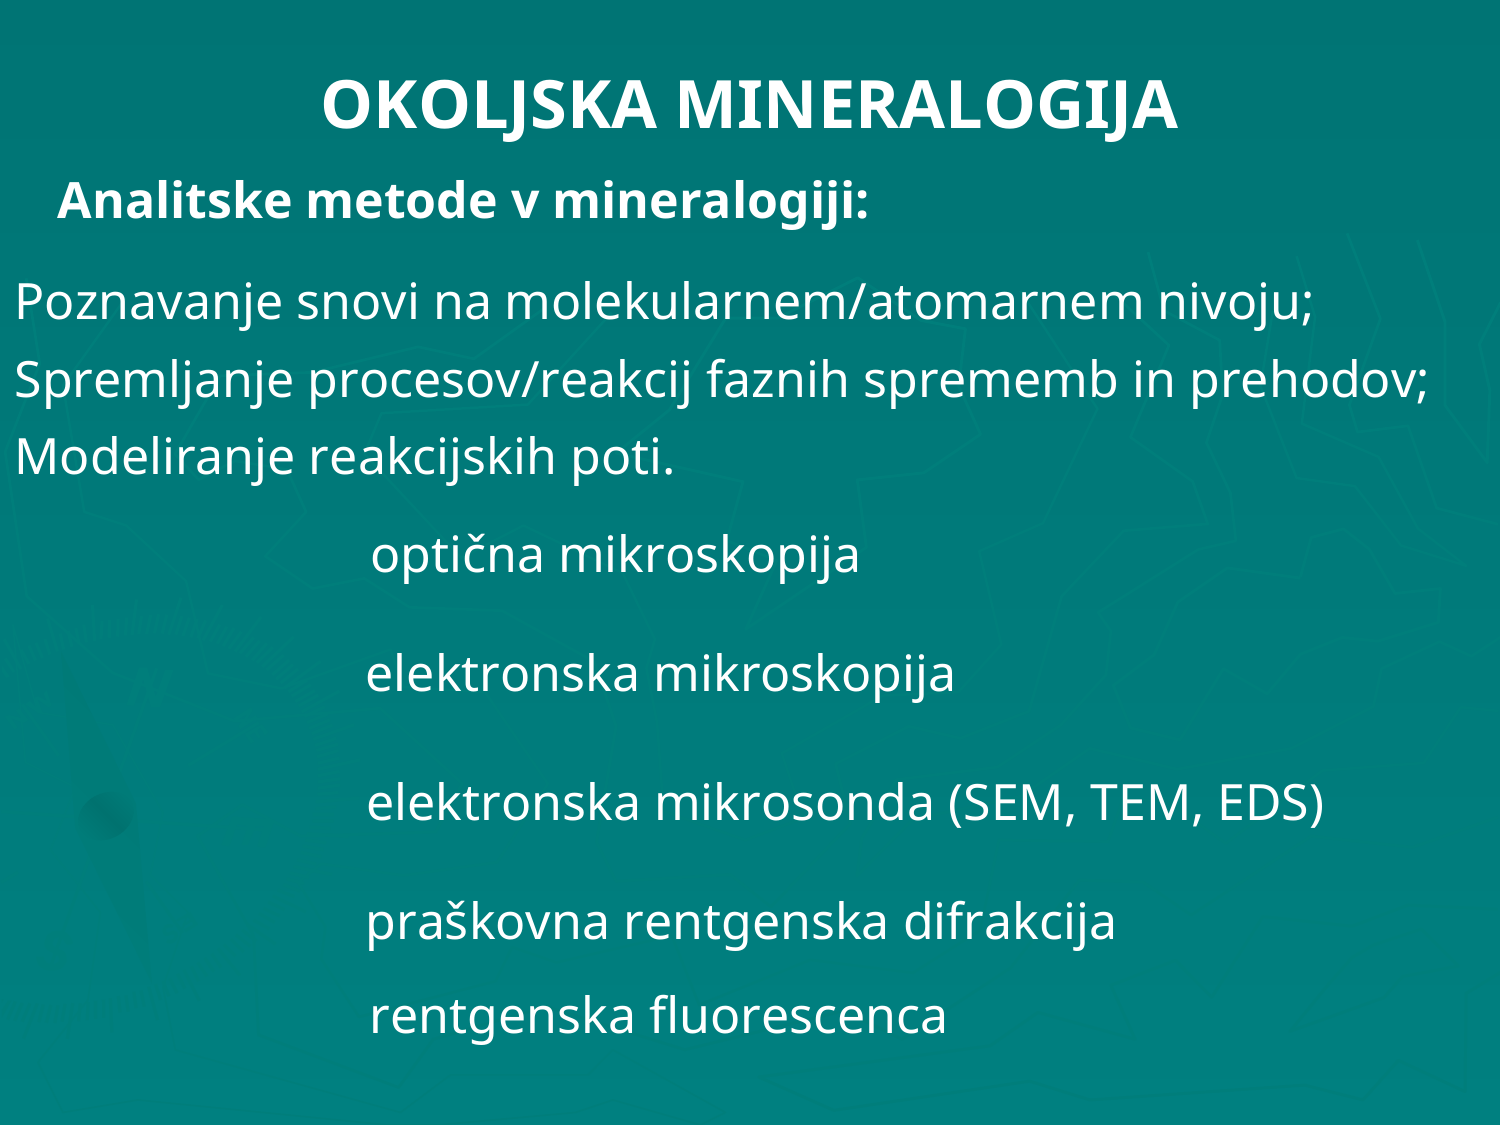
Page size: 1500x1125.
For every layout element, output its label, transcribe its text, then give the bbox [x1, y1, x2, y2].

text_box elektronska mikroskopija [350, 633, 985, 709]
text_box rentgenska fluorescenca [354, 976, 977, 1052]
text_box optična mikroskopija [355, 515, 890, 591]
text_box praškovna rentgenska difrakcija [350, 881, 1146, 957]
text_box Poznavanje snovi na molekularnem/atomarnem nivoju; Spremljanje procesov/reakcij faznih sprememb in prehodov; Modeliranje reakcijskih poti. [0, 243, 1459, 493]
text_box Analitske metode v mineralogiji: [43, 160, 886, 237]
text_box elektronska mikrosonda (SEM, TEM, EDS) [351, 763, 1341, 839]
text_box OKOLJSKA MINERALOGIJA [41, 54, 1459, 231]
